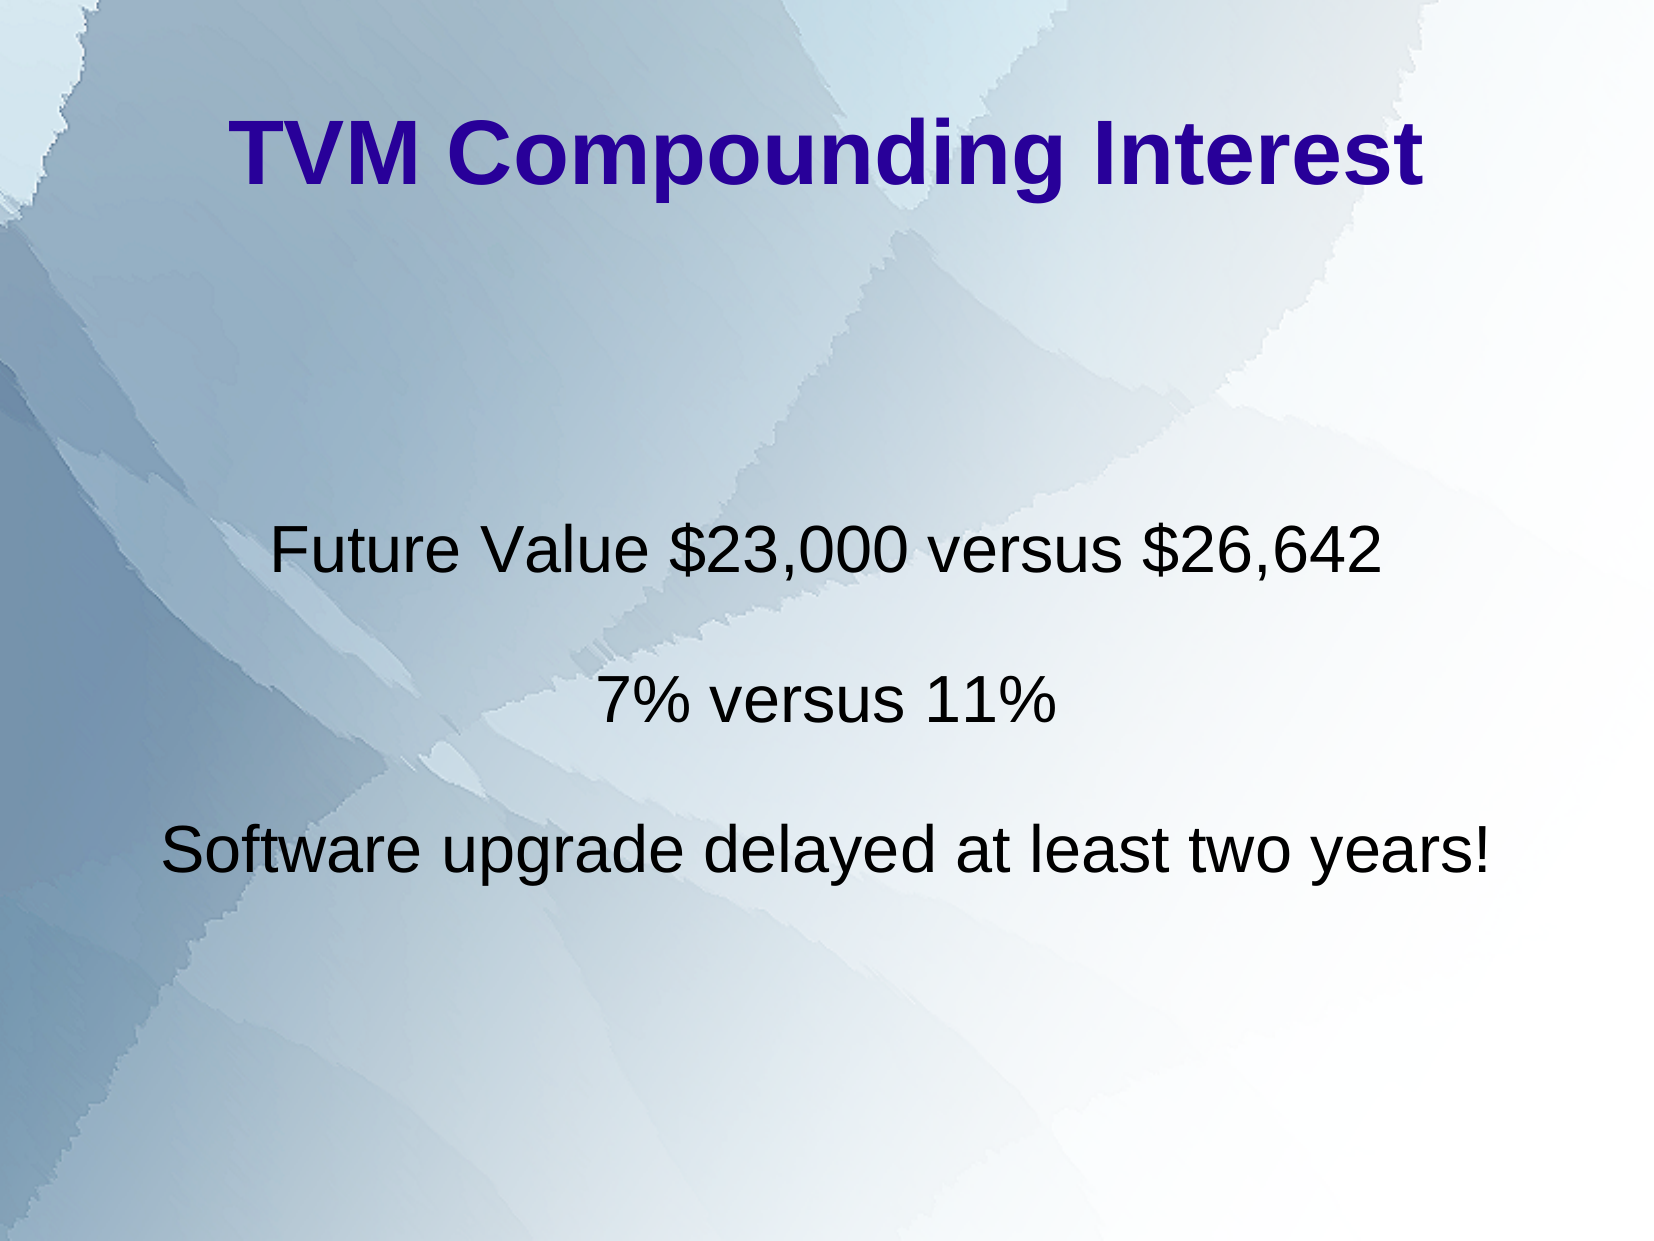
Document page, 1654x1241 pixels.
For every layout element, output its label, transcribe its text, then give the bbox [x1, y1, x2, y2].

picture [0, 0, 1654, 1241]
title TVM Compounding Interest [82, 56, 1571, 250]
subtitle Future Value $23,000 versus $26,642 7% versus 11% Software upgrade delayed at least two years! [82, 297, 1571, 1102]
